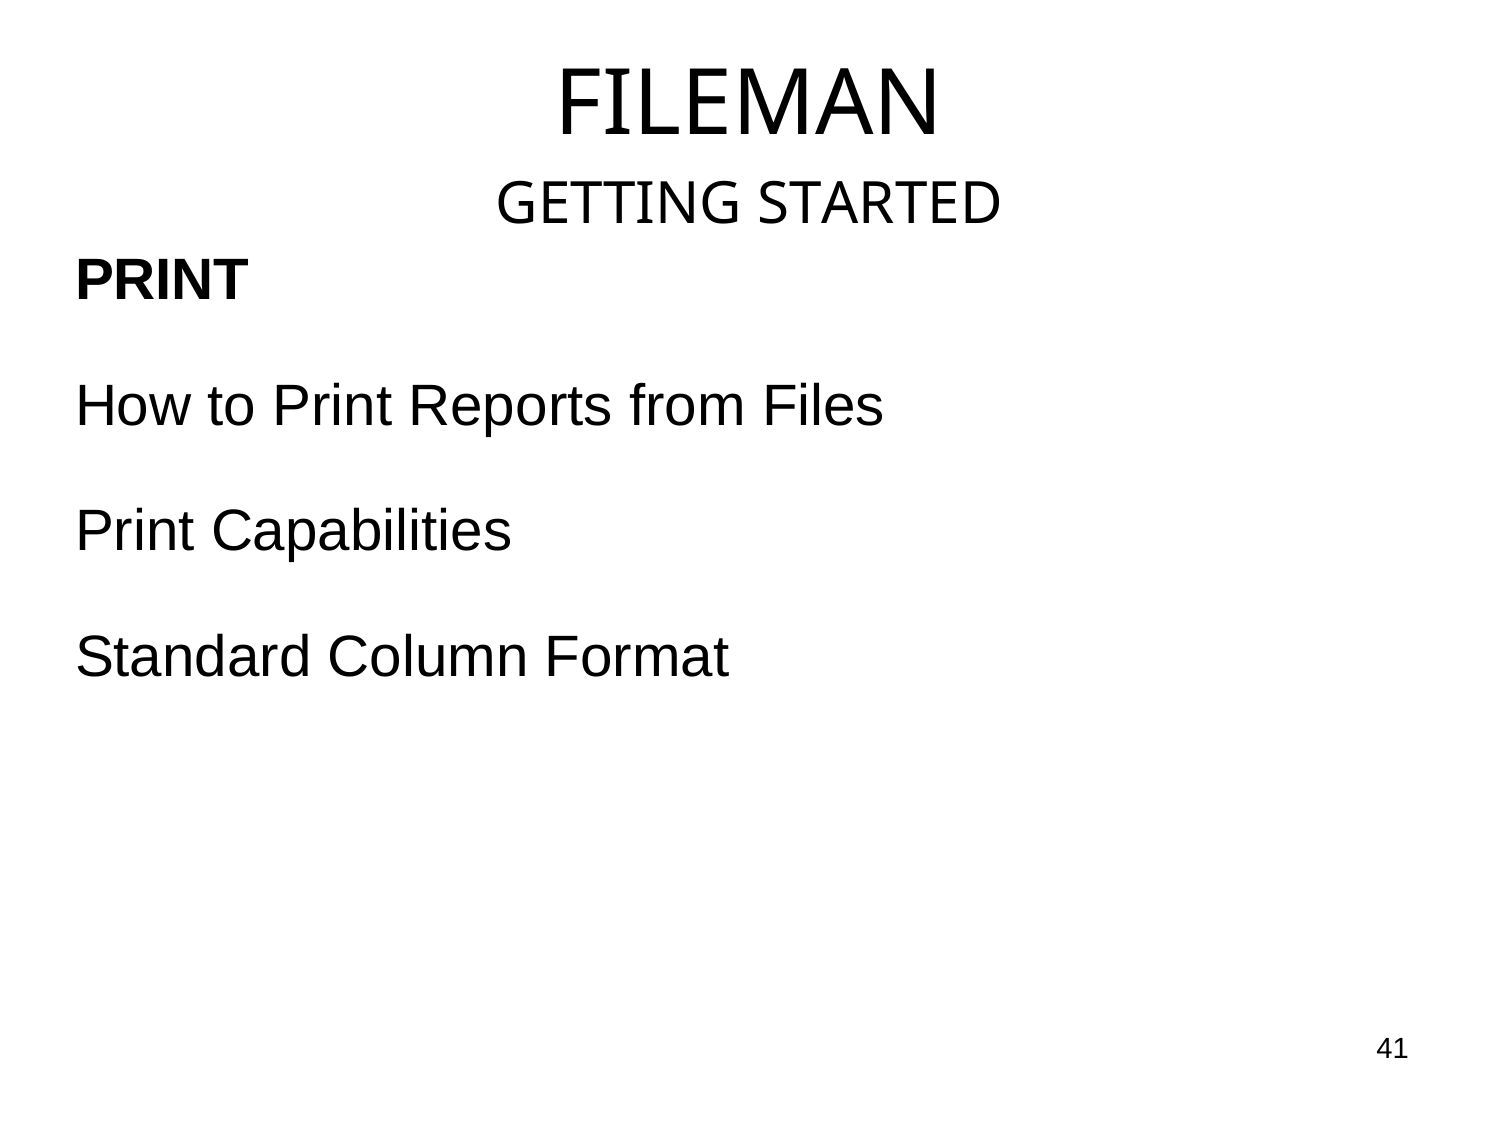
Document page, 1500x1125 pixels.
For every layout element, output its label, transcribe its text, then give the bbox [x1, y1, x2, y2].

title FILEMAN GETTING STARTED [75, 32, 1424, 245]
list PRINT How to Print Reports from Files Print Capabilities Standard Column Format [75, 262, 1424, 991]
